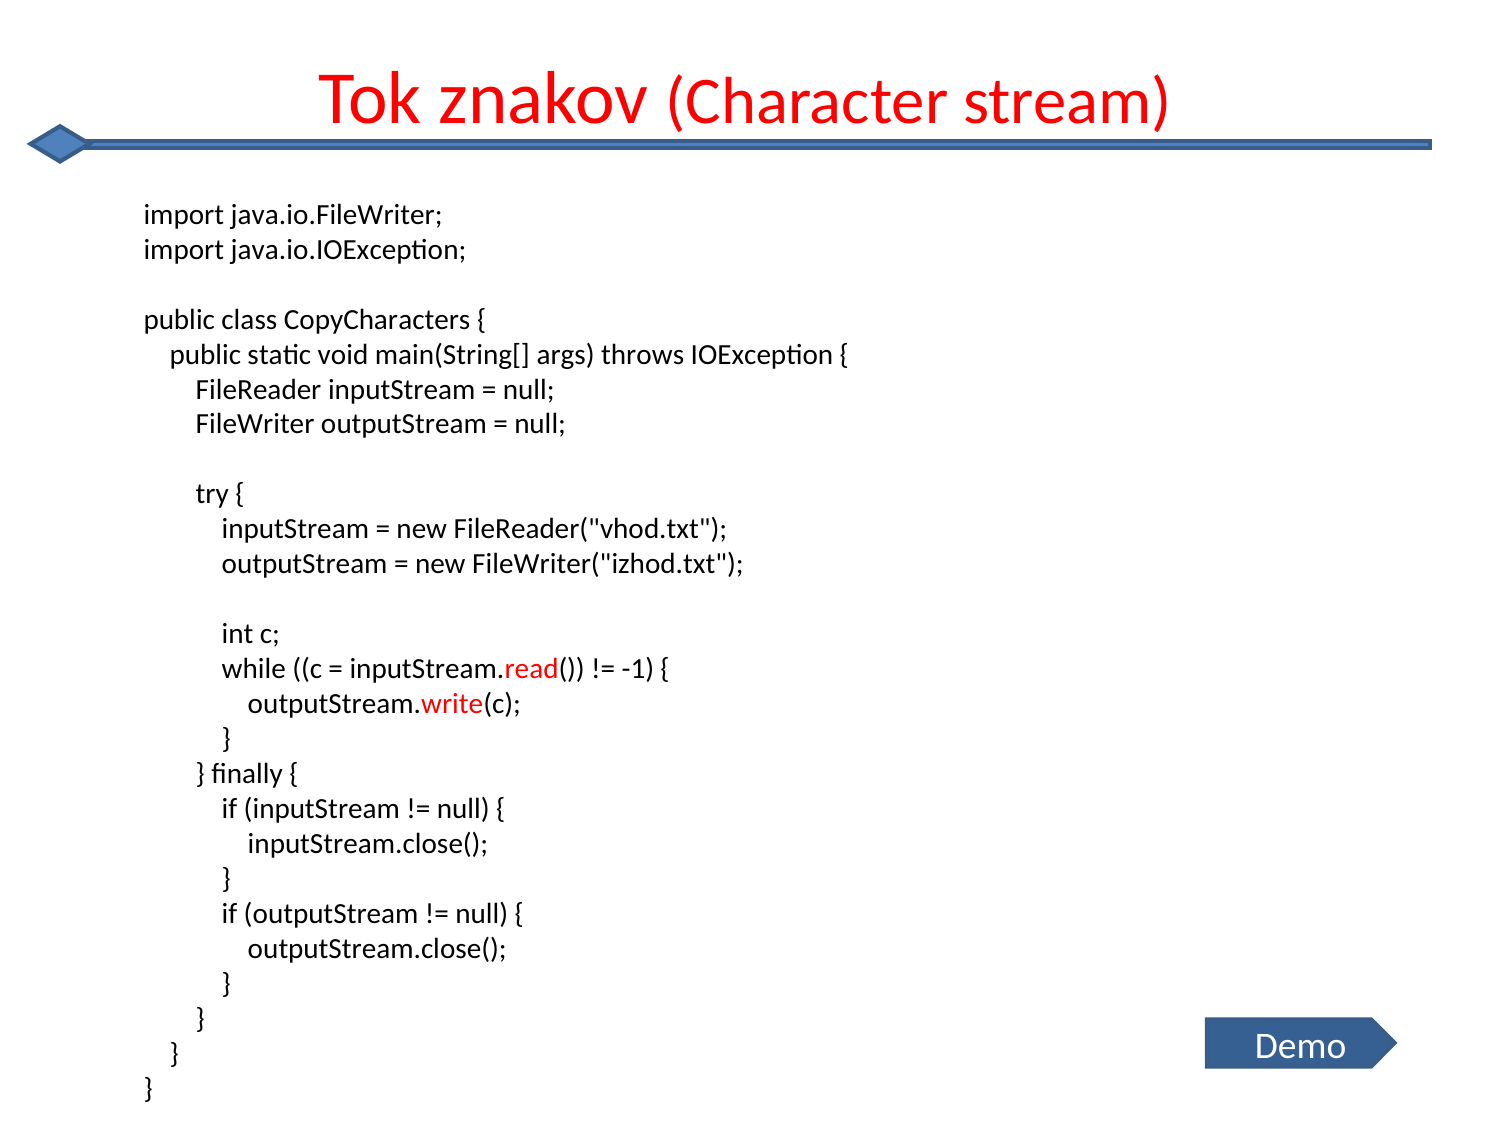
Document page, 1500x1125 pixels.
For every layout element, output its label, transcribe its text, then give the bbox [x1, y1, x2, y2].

text_box Demo [1206, 1019, 1395, 1067]
title Tok znakov (Character stream) [70, 0, 1421, 188]
text_box import java.io.FileWriter; import java.io.IOException; public class CopyCharacters { public static void main(String[] args) throws IOException { FileReader inputStream = null; FileWriter outputStream = null; try { inputStream = new FileReader("vhod.txt"); outputStream = new FileWriter("izhod.txt"); int c; while ((c = inputStream.read()) != -1) { outputStream.write(c); } } finally { if (inputStream != null) { inputStream.close(); } if (outputStream != null) { outputStream.close(); } } } } [128, 187, 1290, 1112]
